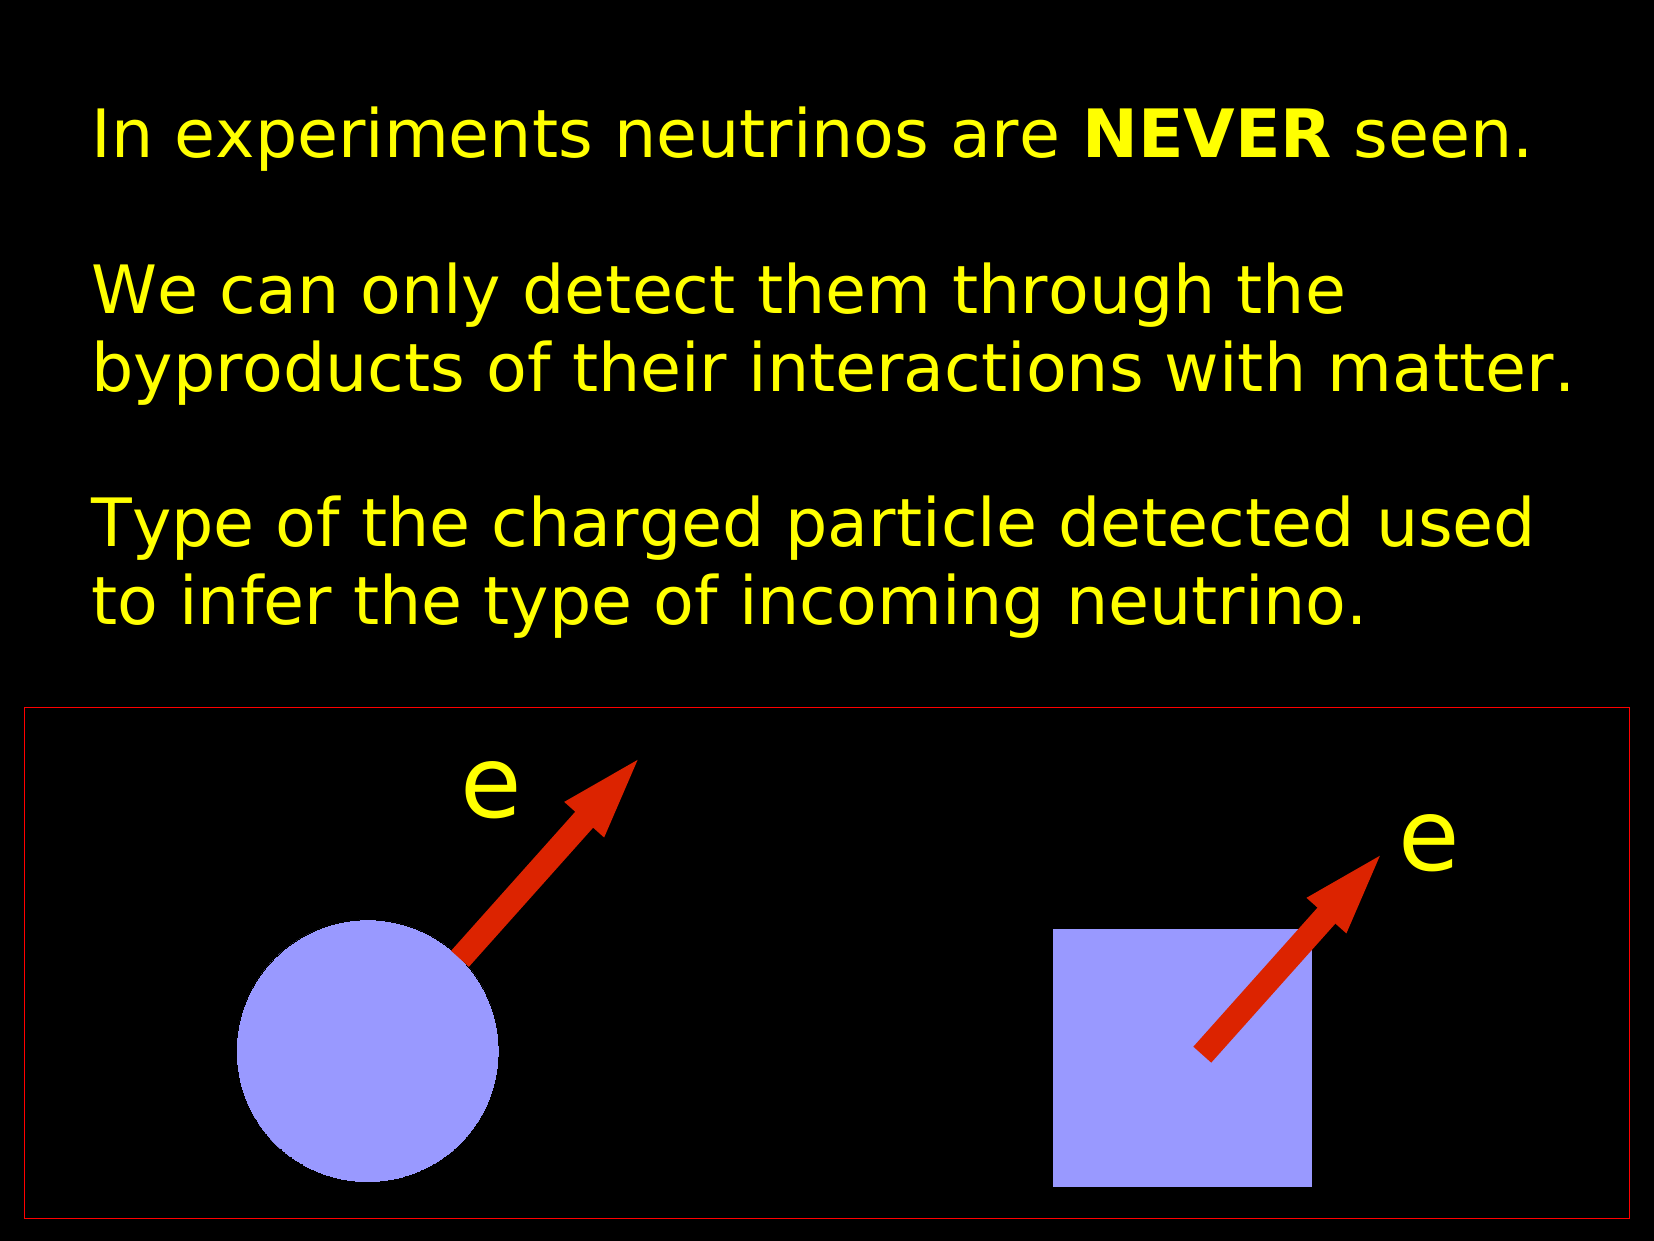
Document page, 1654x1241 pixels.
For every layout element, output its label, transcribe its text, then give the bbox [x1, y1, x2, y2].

text_box [1052, 928, 1313, 1188]
text_box e [1383, 770, 1475, 902]
text_box e [445, 717, 537, 849]
text_box [236, 919, 500, 1183]
text_box In experiments neutrinos are NEVER seen. We can only detect them through the byproducts of their interactions with matter. Type of the charged particle detected used to infer the type of incoming neutrino. [76, 88, 1593, 648]
